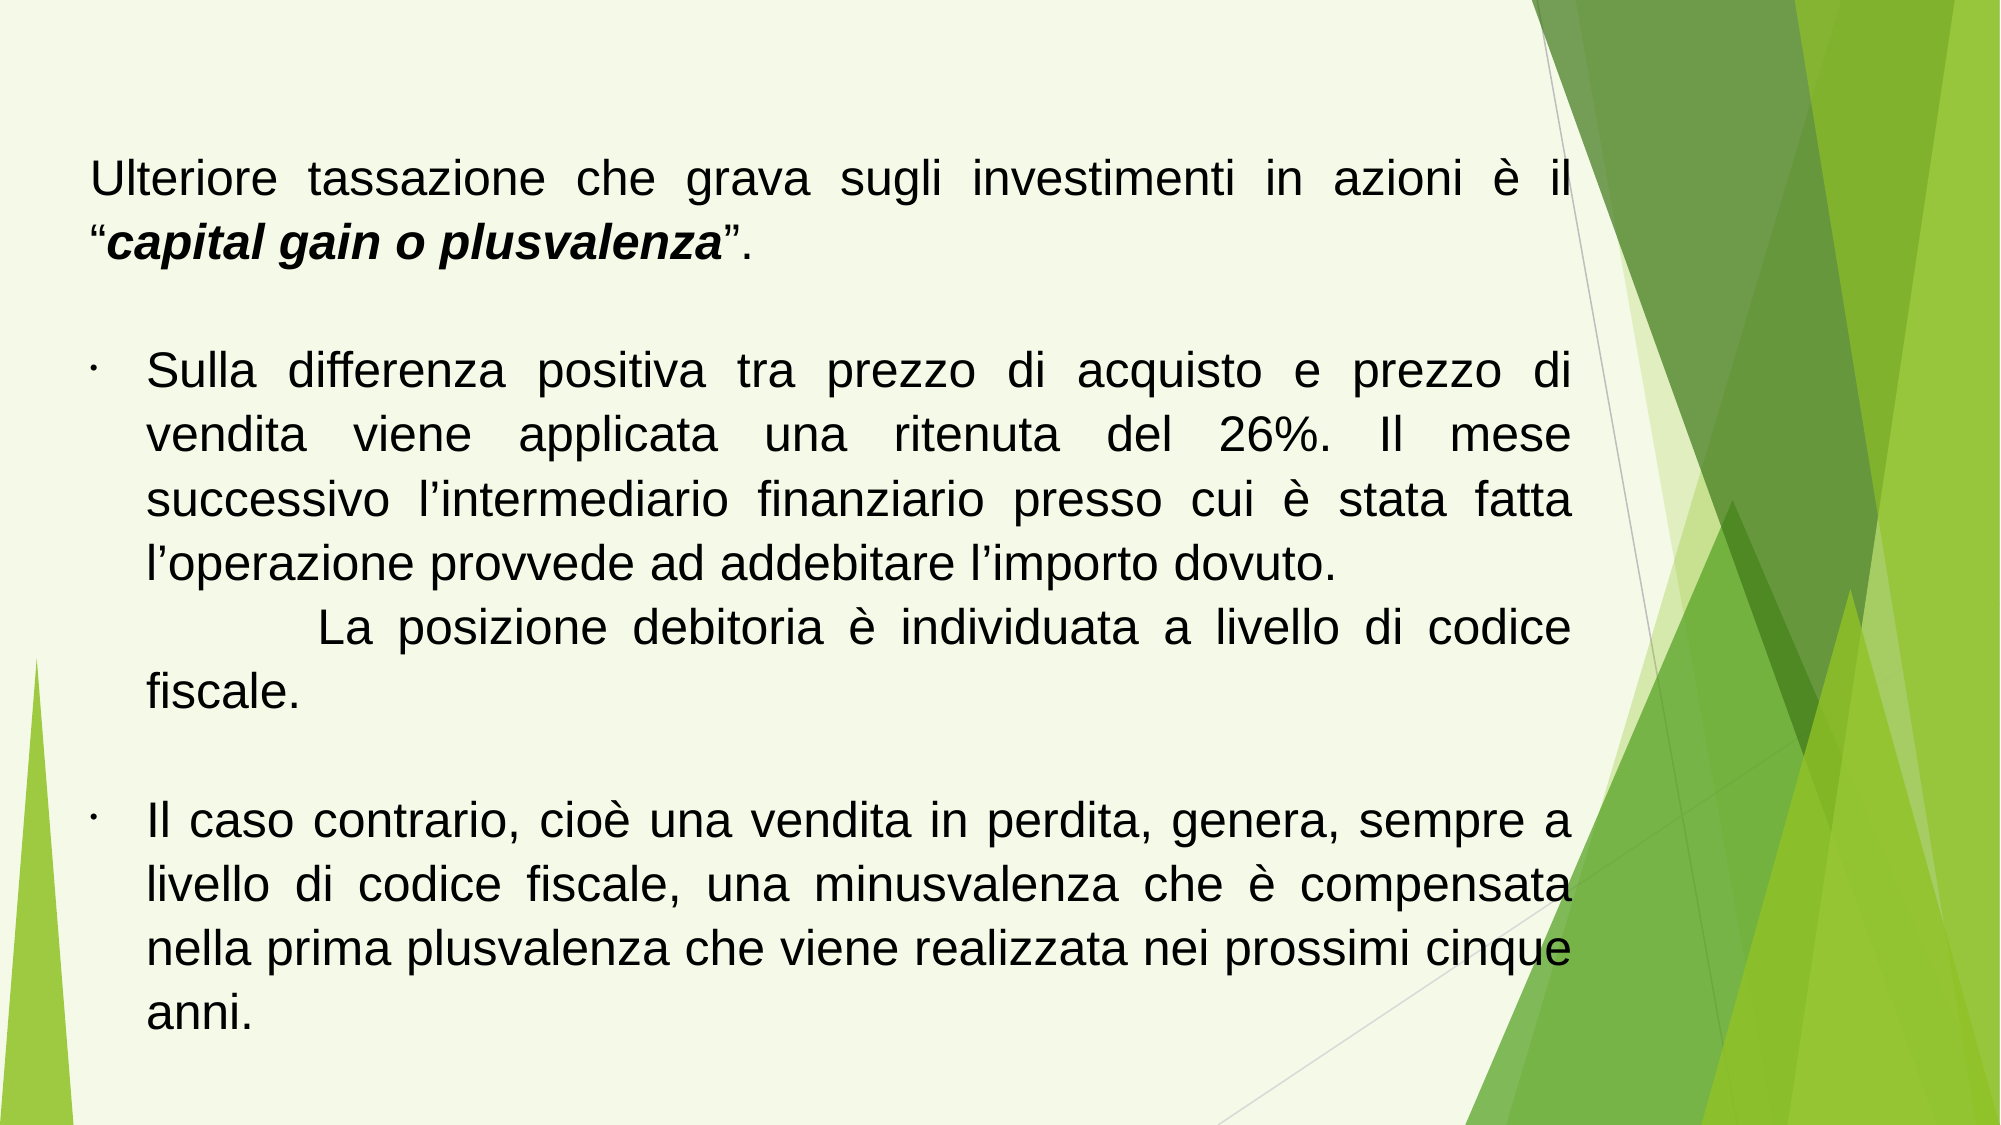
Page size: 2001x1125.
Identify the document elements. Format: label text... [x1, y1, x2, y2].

text_box Ulteriore tassazione che grava sugli investimenti in azioni è il “capital gain o plusvalenza”. Sulla differenza positiva tra prezzo di acquisto e prezzo di vendita viene applicata una ritenuta del 26%. Il mese successivo l’intermediario finanziario presso cui è stata fatta l’operazione provvede ad addebitare l’importo dovuto. La posizione debitoria è individuata a livello di codice fiscale. Il caso contrario, cioè una vendita in perdita, genera, sempre a livello di codice fiscale, una minusvalenza che è compensata nella prima plusvalenza che viene realizzata nei prossimi cinque anni. [0, 133, 1588, 1048]
